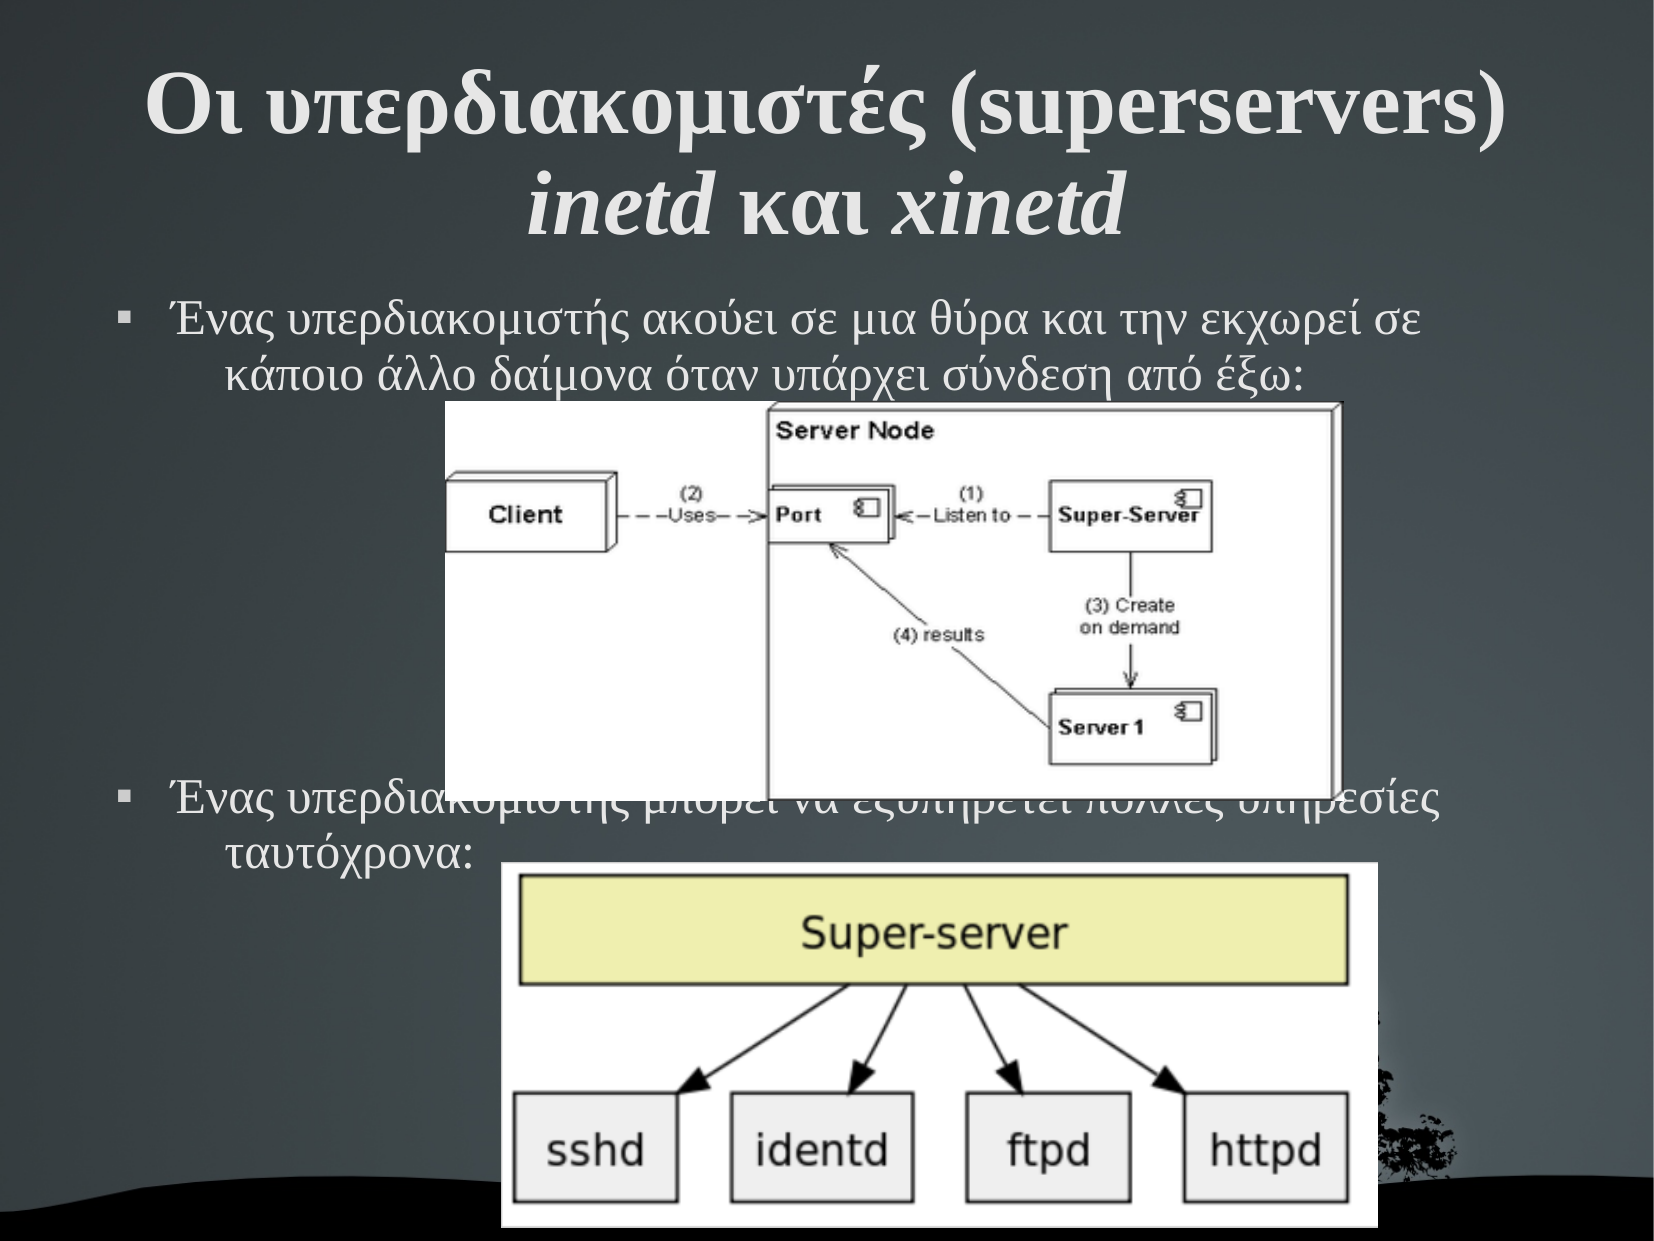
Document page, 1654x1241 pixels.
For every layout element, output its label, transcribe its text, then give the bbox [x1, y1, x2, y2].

list Ένας υπερδιακομιστής ακούει σε μια θύρα και την εκχωρεί σε κάποιο άλλο δαίμονα όταν υπάρχει σύνδεση από έξω: Ένας υπερδιακομιστής μπορεί να εξυπηρετεί πολλές υπηρεσίες ταυτόχρονα: [82, 290, 1571, 1109]
title Οι υπερδιακομιστές (superservers) inetd και xinetd [82, 33, 1571, 273]
picture [0, 0, 1654, 1241]
